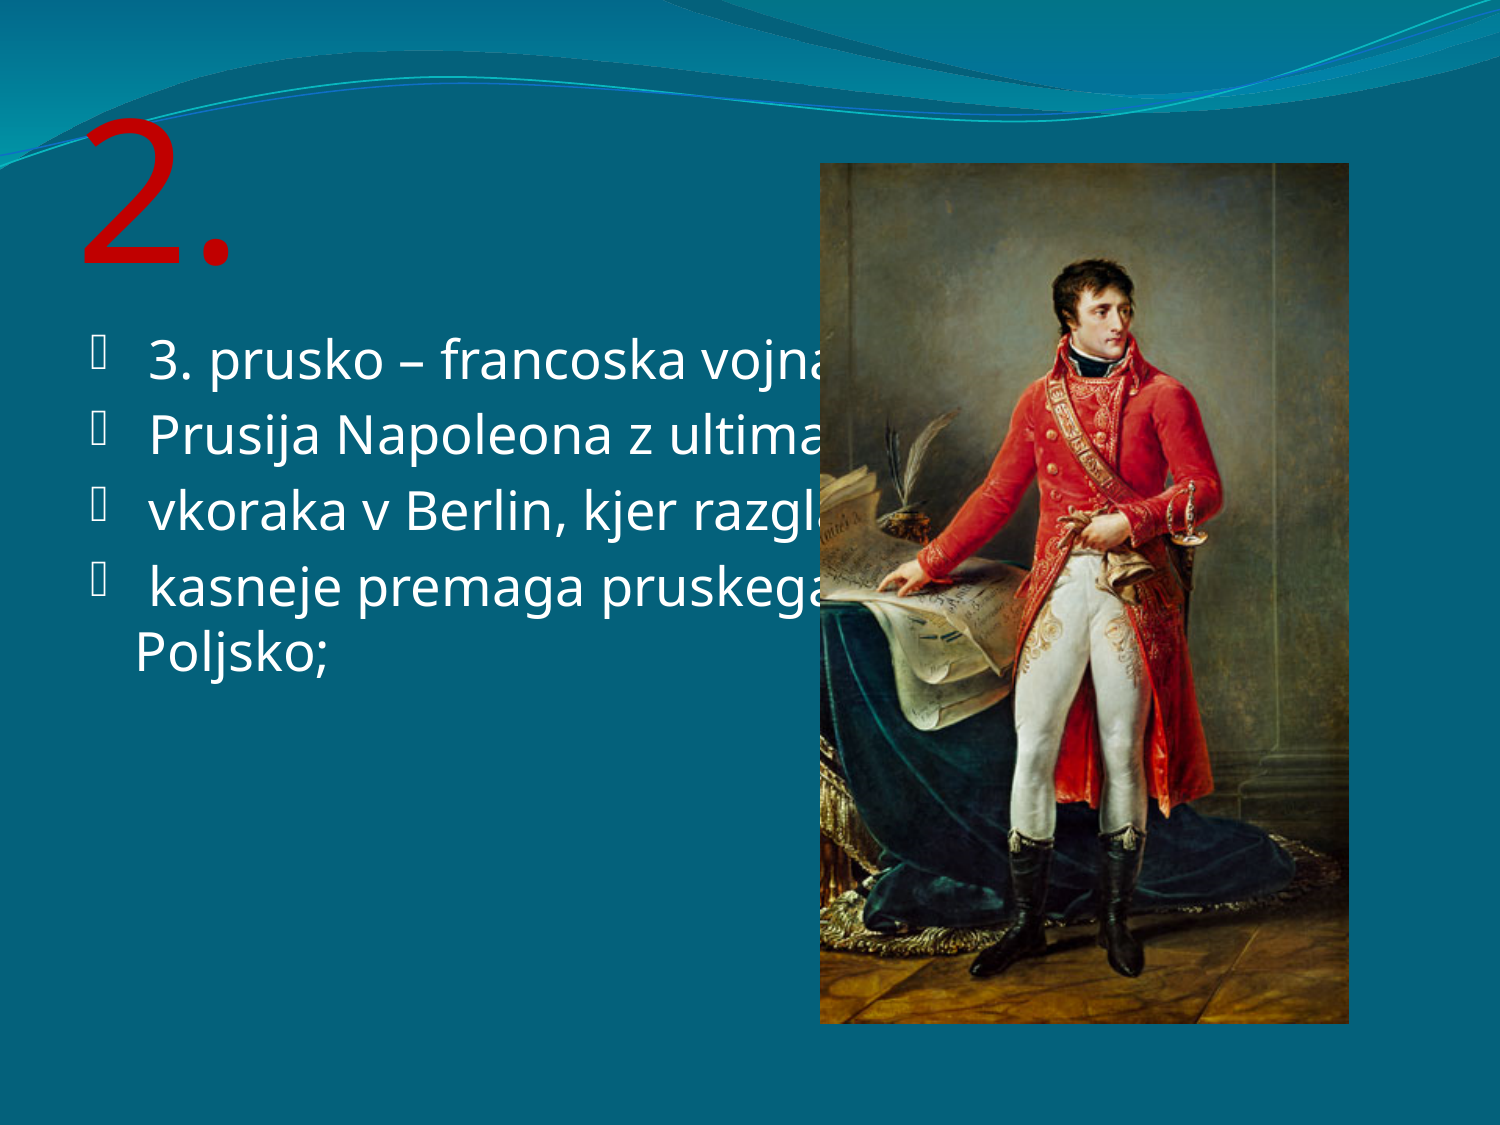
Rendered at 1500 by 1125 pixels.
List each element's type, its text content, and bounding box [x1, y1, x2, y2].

title 2. [75, 115, 1425, 304]
picture [820, 164, 1348, 1023]
list 3. prusko – francoska vojna (1806/07): Prusija Napoleona z ultimatom vplete v vojno vkoraka v Berlin, kjer razglasi celinsko zaporo kasneje premaga pruskega kralja in si pridobi Poljsko; [75, 317, 1425, 1038]
